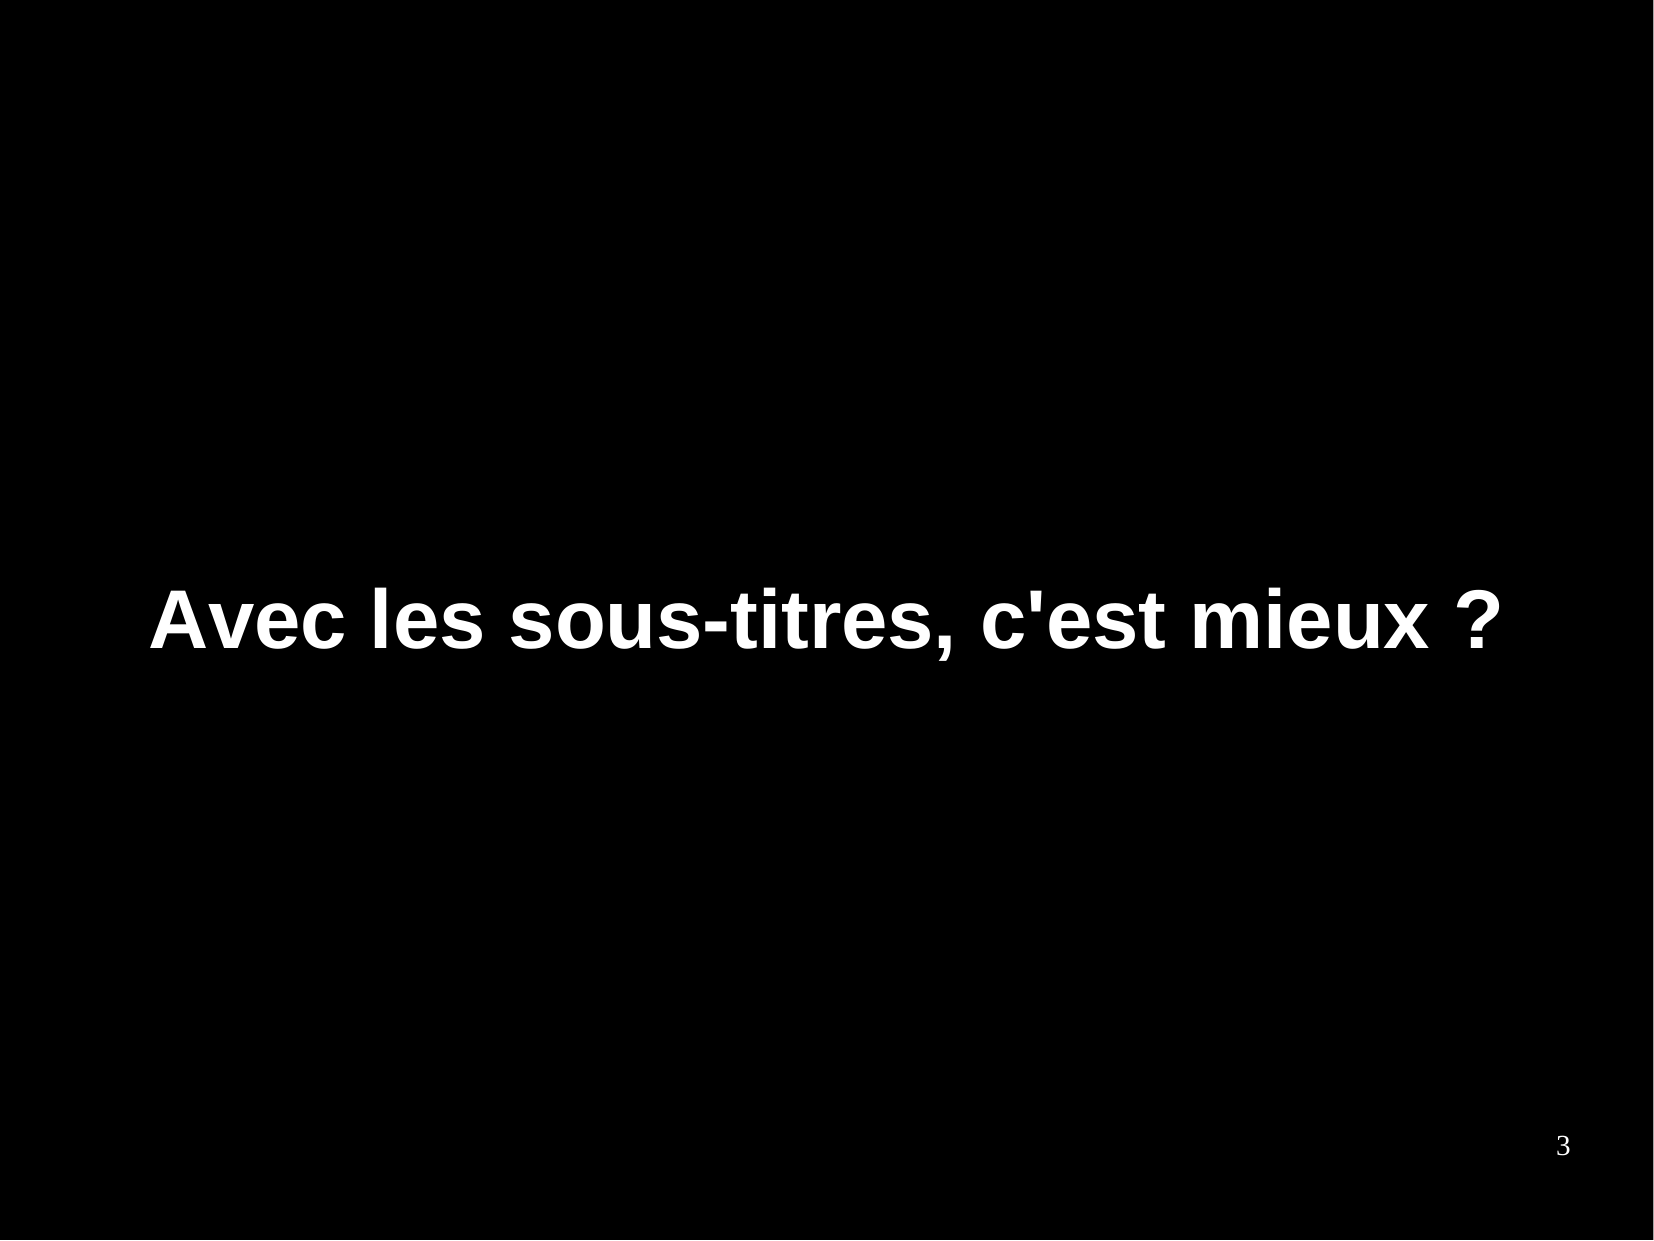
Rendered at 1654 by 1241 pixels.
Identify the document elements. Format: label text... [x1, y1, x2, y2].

text_box Avec les sous-titres, c'est mieux ? [133, 566, 1521, 674]
